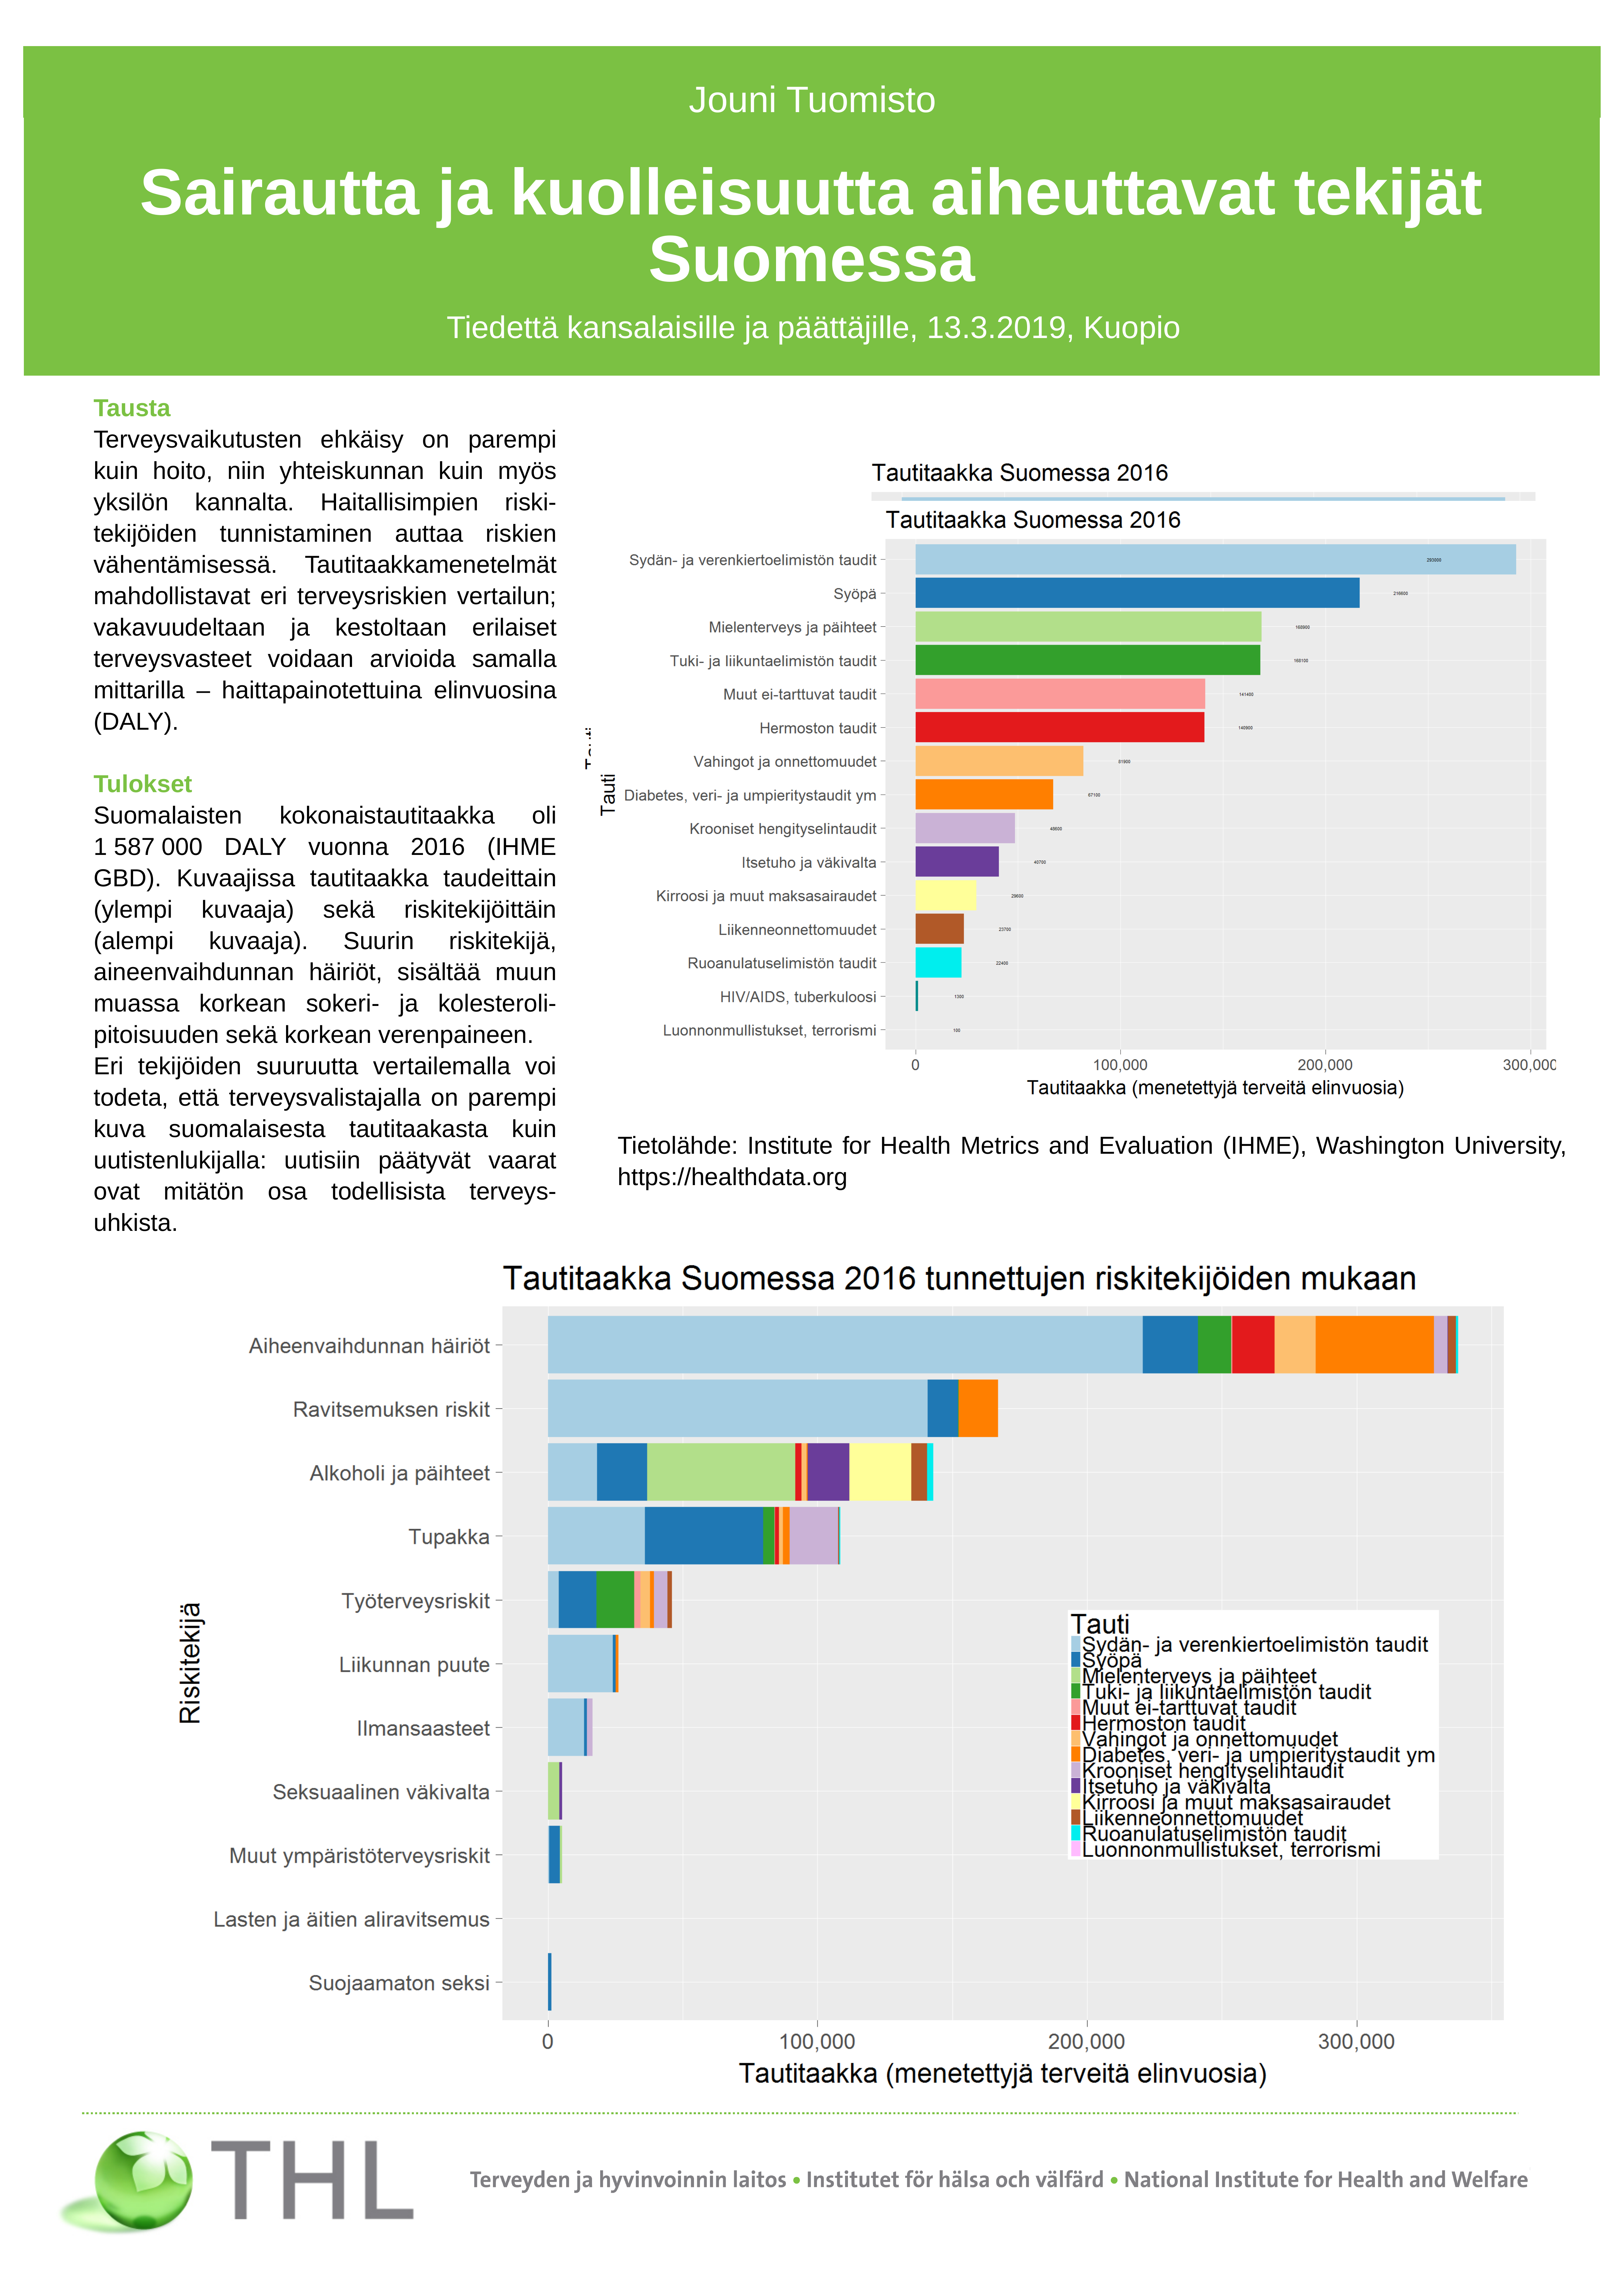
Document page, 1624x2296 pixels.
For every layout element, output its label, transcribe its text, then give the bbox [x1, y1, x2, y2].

text_box Tausta Terveysvaikutusten ehkäisy on parempi kuin hoito, niin yhteiskunnan kuin myös yksilön kannalta. Haitallisimpien riski-tekijöiden tunnistaminen auttaa riskien vähentämisessä. Tautitaakkamenetelmät mahdollistavat eri terveysriskien vertailun; vakavuudeltaan ja kestoltaan erilaiset terveysvasteet voidaan arvioida samalla mittarilla – haittapainotettuina elinvuosina (DALY). Tulokset Suomalaisten kokonaistautitaakka oli 1 587 000 DALY vuonna 2016 (IHME GBD). Kuvaajissa tautitaakka taudeittain (ylempi kuvaaja) sekä riskitekijöittäin (alempi kuvaaja). Suurin riskitekijä, aineenvaihdunnan häiriöt, sisältää muun muassa korkean sokeri- ja kolesteroli-pitoisuuden sekä korkean verenpaineen. Eri tekijöiden suuruutta vertailemalla voi todeta, että terveysvalistajalla on parempi kuva suomalaisesta tautitaakasta kuin uutistenlukijalla: uutisiin päätyvät vaarat ovat mitätön osa todellisista terveys-uhkista. [93, 390, 557, 1197]
text_box Tiedettä kansalaisille ja päättäjille, 13.3.2019, Kuopio [70, 306, 1557, 347]
text_box Tietolähde: Institute for Health Metrics and Evaluation (IHME), Washington University, https://healthdata.org [617, 1127, 1568, 1201]
picture [23, 1252, 1517, 2269]
picture [575, 453, 1556, 1104]
text_box Jouni Tuomisto [69, 81, 1556, 122]
picture [468, 2167, 1530, 2195]
title Sairautta ja kuolleisuutta aiheuttavat tekijät Suomessa [24, 113, 1600, 376]
